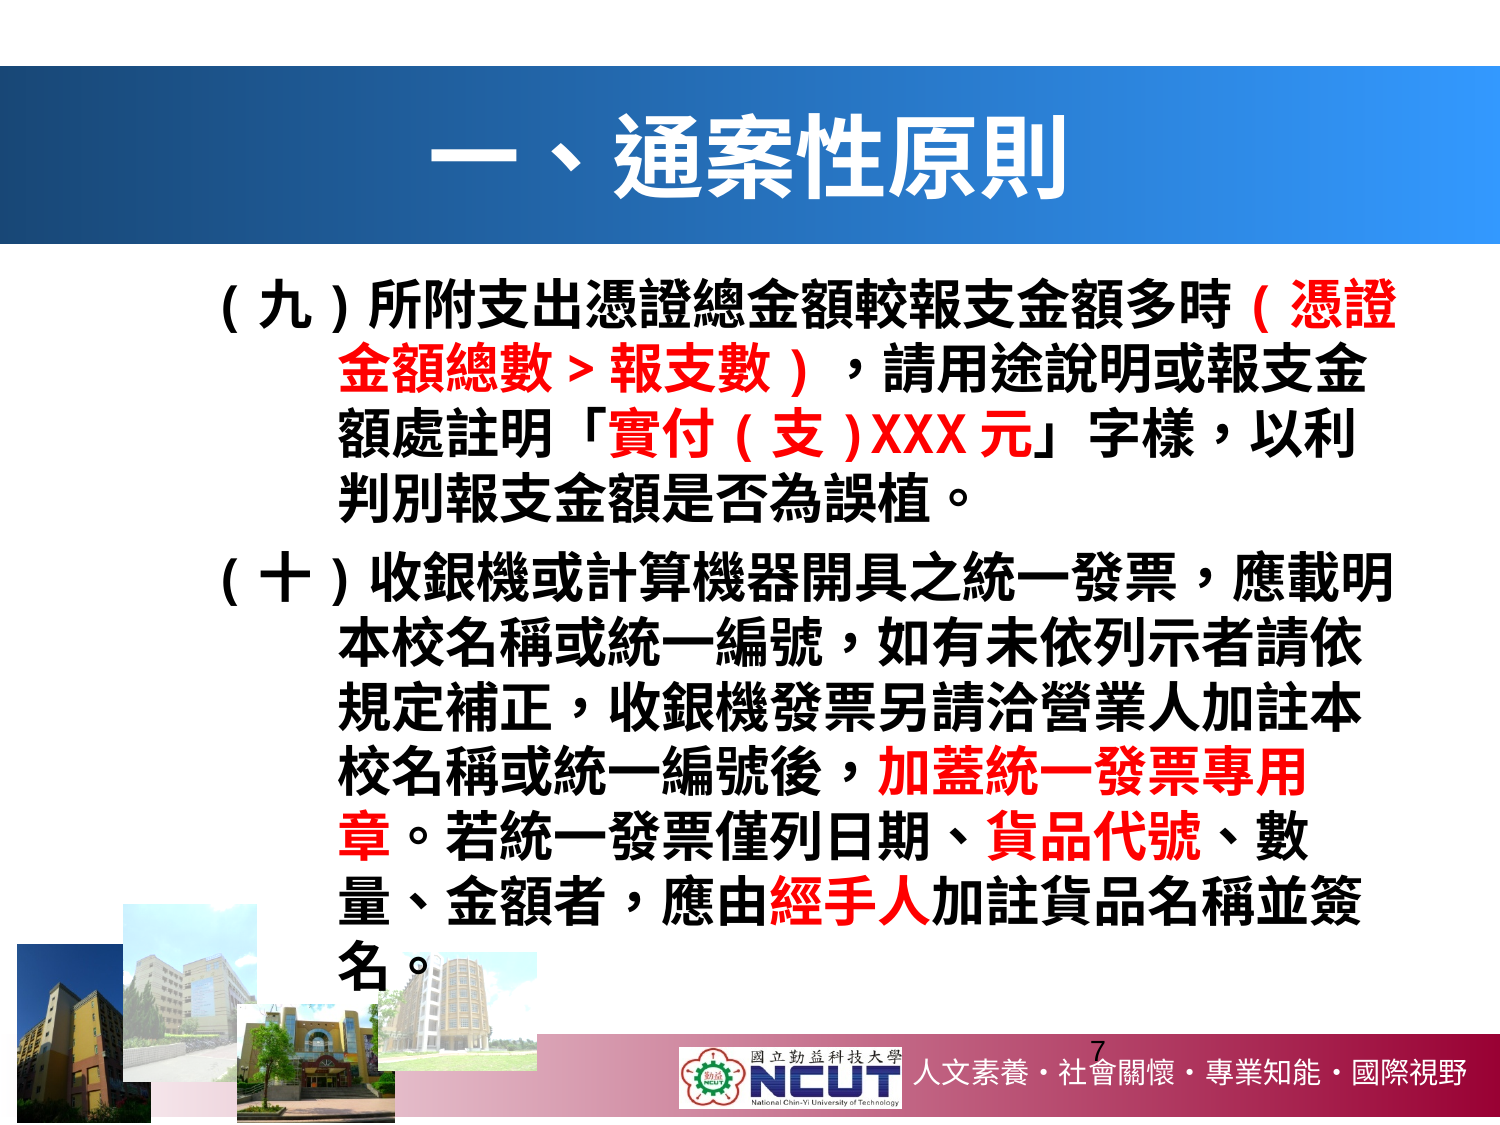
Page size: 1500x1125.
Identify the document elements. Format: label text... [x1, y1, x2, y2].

title 一、通案性原則 [0, 66, 1500, 244]
text_box [1074, 1024, 1426, 1103]
list (九)所附支出憑證總金額較報支金額多時(憑證金額總數>報支數)，請用途說明或報支金額處註明「實付(支)XXX元」字樣，以利判別報支金額是否為誤植。 (十)收銀機或計算機器開具之統一發票，應載明本校名稱或統一編號，如有未依列示者請依規定補正，收銀機發票另請洽營業人加註本校名稱或統一編號後，加蓋統一發票專用章。若統一發票僅列日期、貨品代號、數量、金額者，應由經手人加註貨品名稱並簽名。 [75, 262, 1426, 1005]
